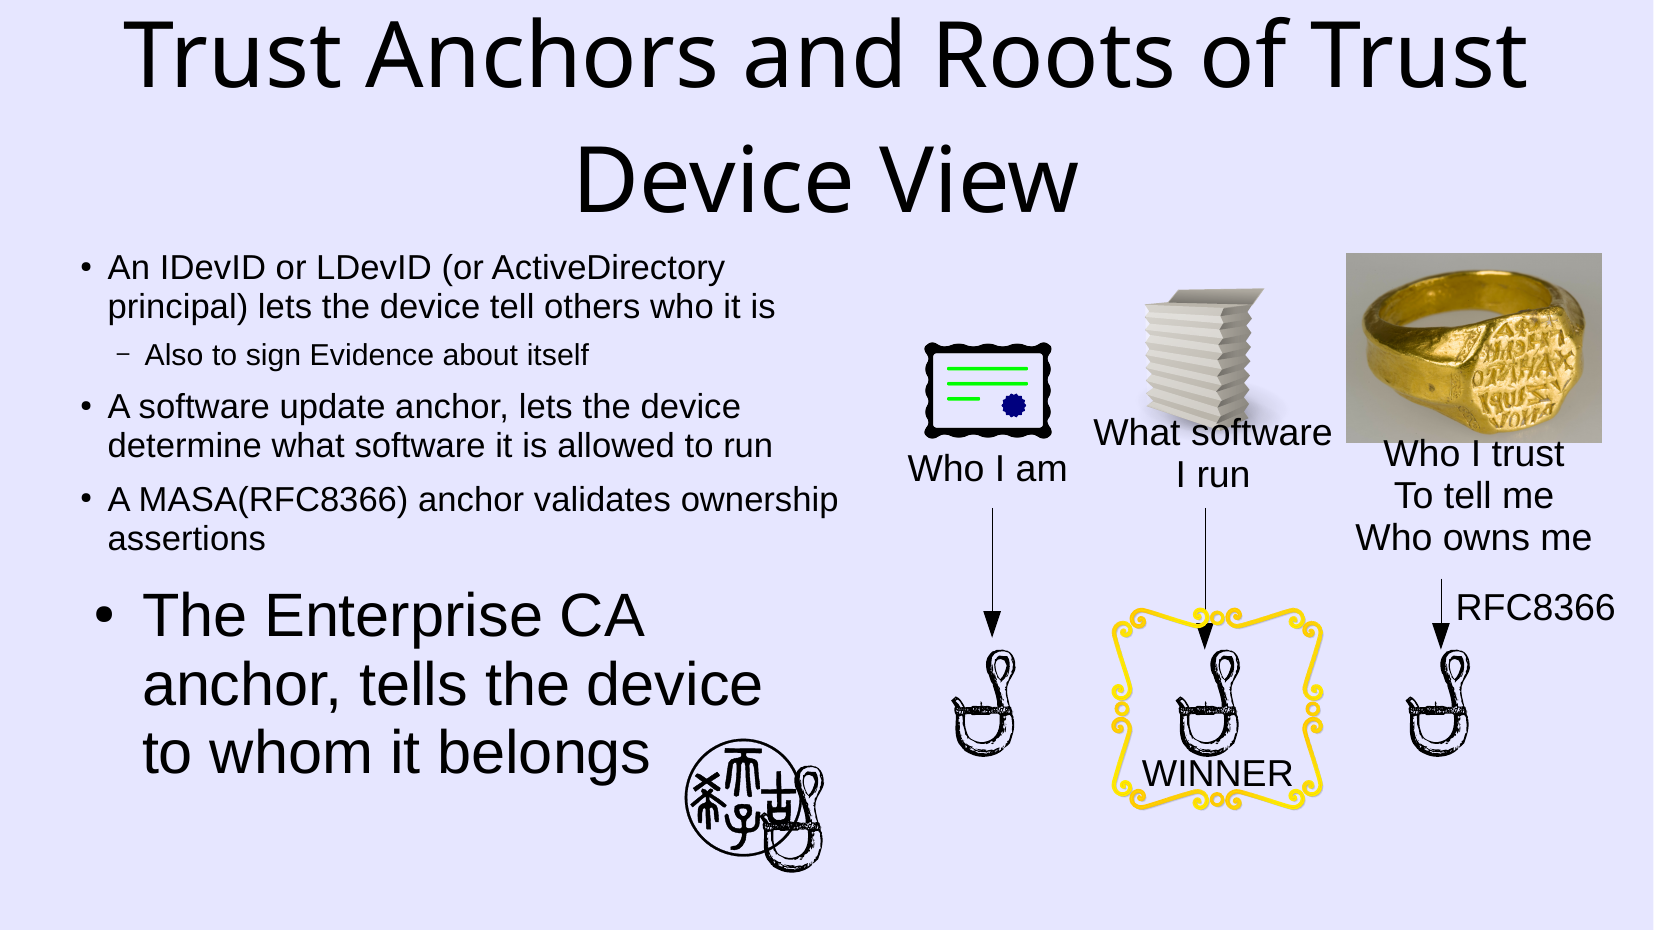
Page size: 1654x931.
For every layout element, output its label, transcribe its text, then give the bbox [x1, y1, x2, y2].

title Trust Anchors and Roots of Trust Device View [82, 0, 1571, 250]
picture [1127, 283, 1300, 456]
picture [1405, 649, 1471, 757]
list The Enterprise CA anchor, tells the device to whom it belongs [76, 581, 804, 839]
picture [1346, 253, 1602, 443]
picture [951, 649, 1016, 757]
list An IDevID or LDevID (or ActiveDirectory principal) lets the device tell others who it is Also to sign Evidence about itself A software update anchor, lets the device determine what software it is allowed to run A MASA(RFC8366) anchor validates ownership assertions [70, 248, 851, 567]
picture [679, 732, 825, 873]
text_box RFC8366 [1440, 578, 1631, 636]
picture [1110, 602, 1326, 818]
picture [924, 342, 1052, 469]
